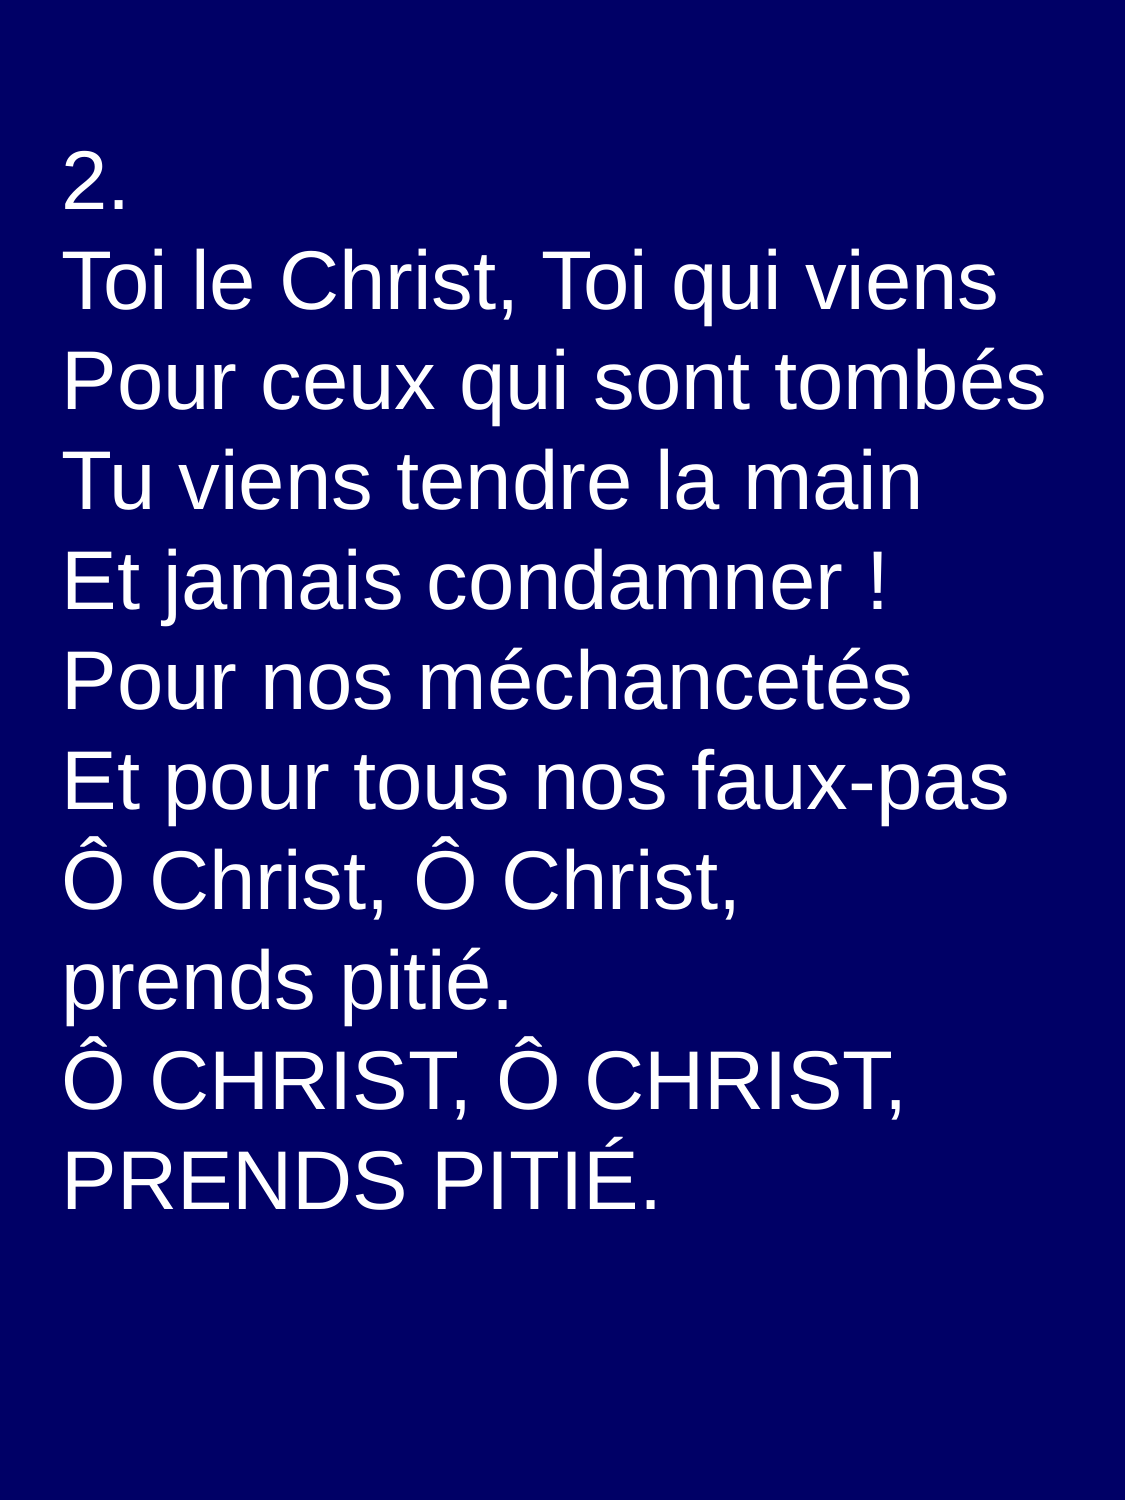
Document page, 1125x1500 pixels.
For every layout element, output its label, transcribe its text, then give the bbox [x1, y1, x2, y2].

text_box 2. Toi le Christ, Toi qui viens Pour ceux qui sont tombés Tu viens tendre la main Et jamais condamner ! Pour nos méchancetés Et pour tous nos faux-pas Ô Christ, Ô Christ, prends pitié. Ô CHRIST, Ô CHRIST, PRENDS PITIÉ. [46, 47, 1087, 1405]
